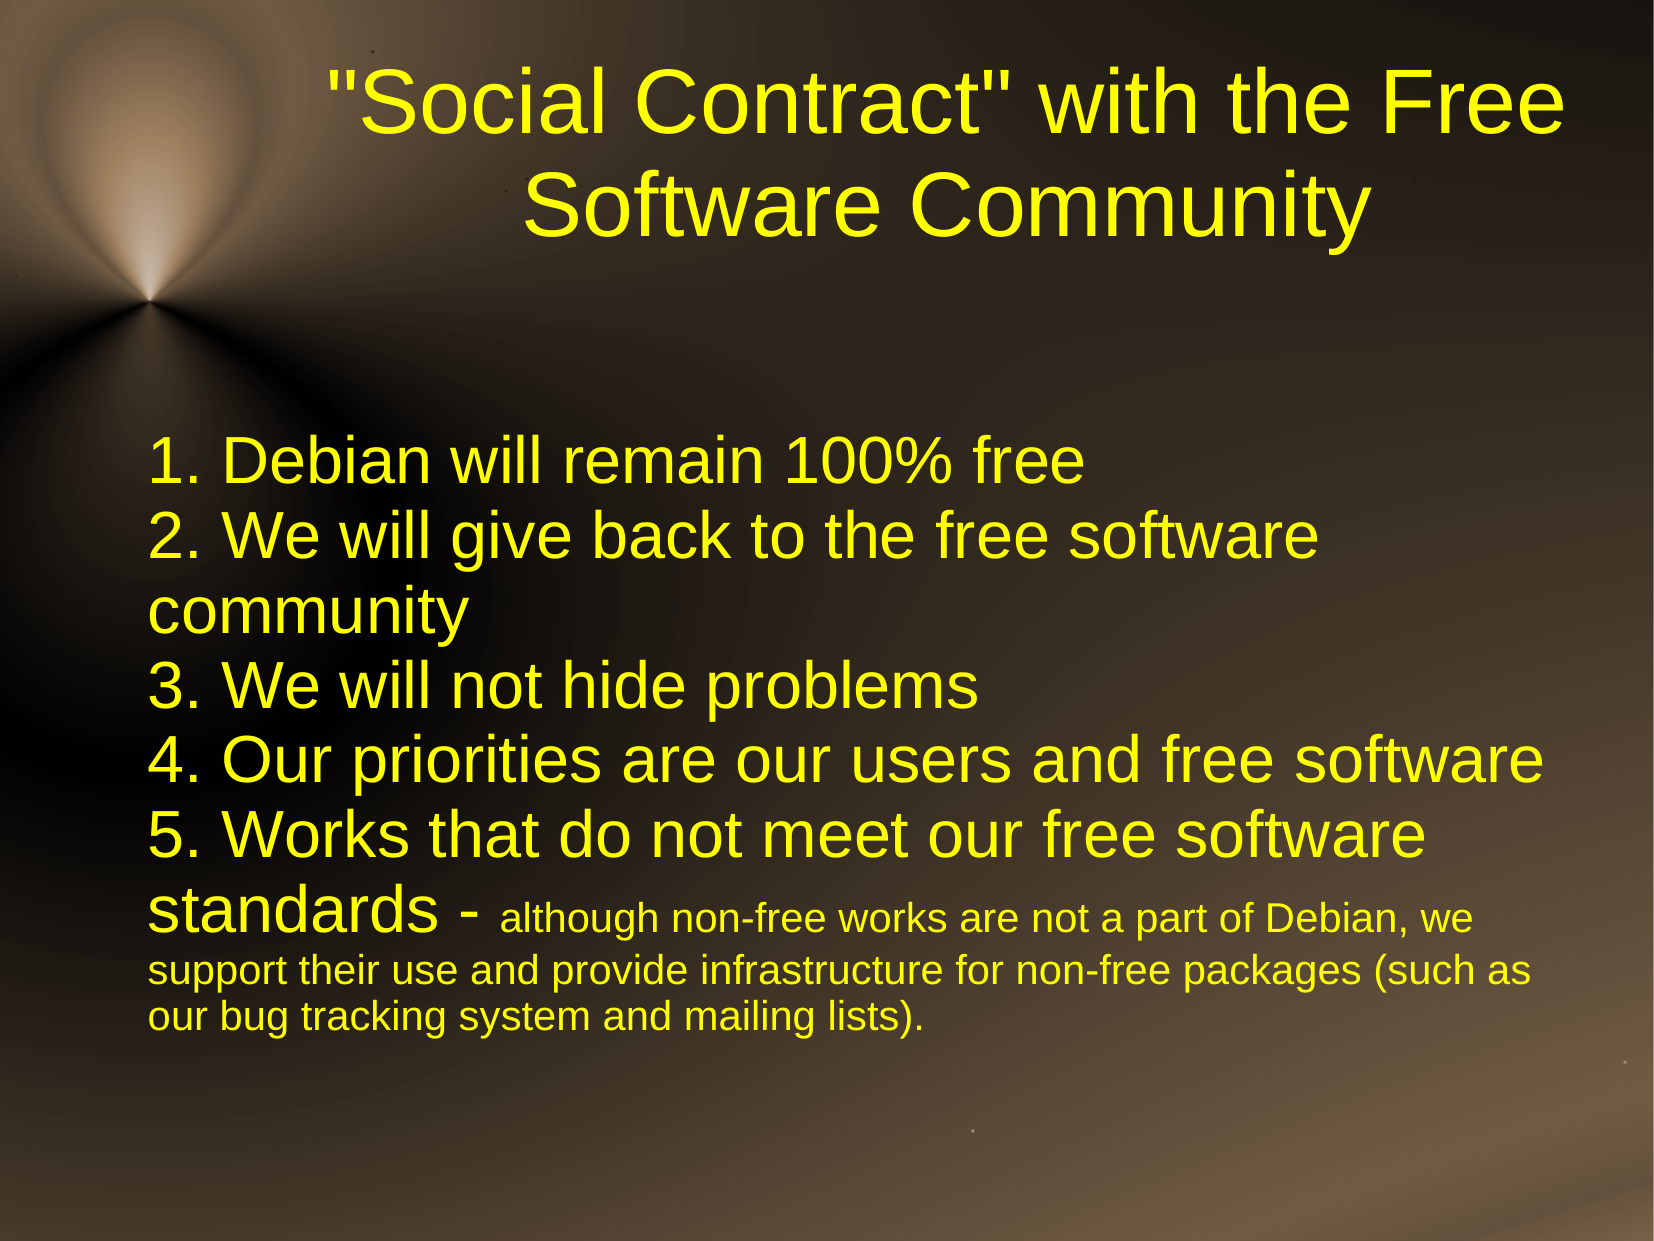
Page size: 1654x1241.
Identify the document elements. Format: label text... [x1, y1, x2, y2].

subtitle 1. Debian will remain 100% free 2. We will give back to the free software community 3. We will not hide problems 4. Our priorities are our users and free software 5. Works that do not meet our free software standards - although non-free works are not a part of Debian, we support their use and provide infrastructure for non-free packages (such as our bug tracking system and mailing lists). [147, 361, 1571, 1102]
title "Social Contract" with the Free Software Community [324, 51, 1571, 255]
picture [0, 0, 1654, 1241]
